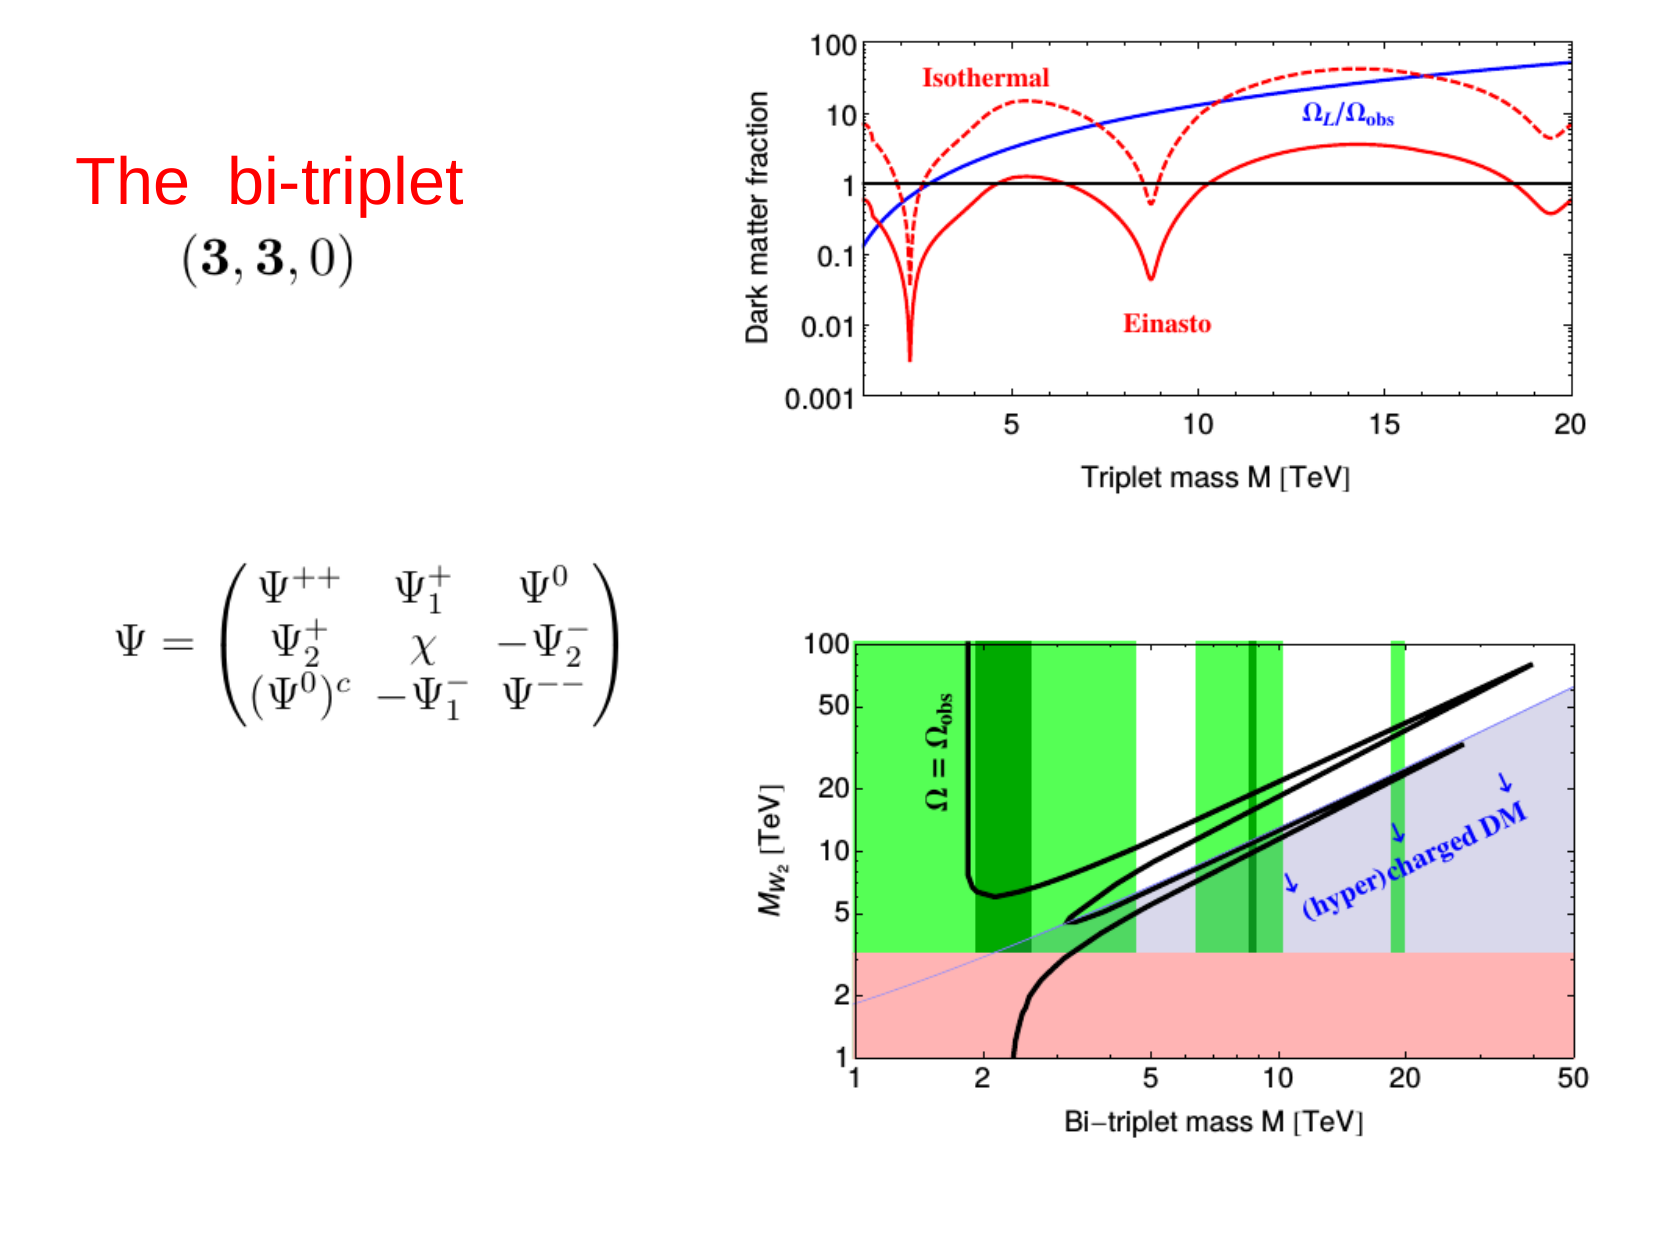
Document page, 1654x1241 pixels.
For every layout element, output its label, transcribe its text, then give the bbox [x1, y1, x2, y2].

picture [702, 21, 1620, 526]
picture [735, 569, 1627, 1152]
picture [100, 548, 631, 751]
picture [154, 224, 391, 304]
title The bi-triplet [0, 77, 702, 286]
